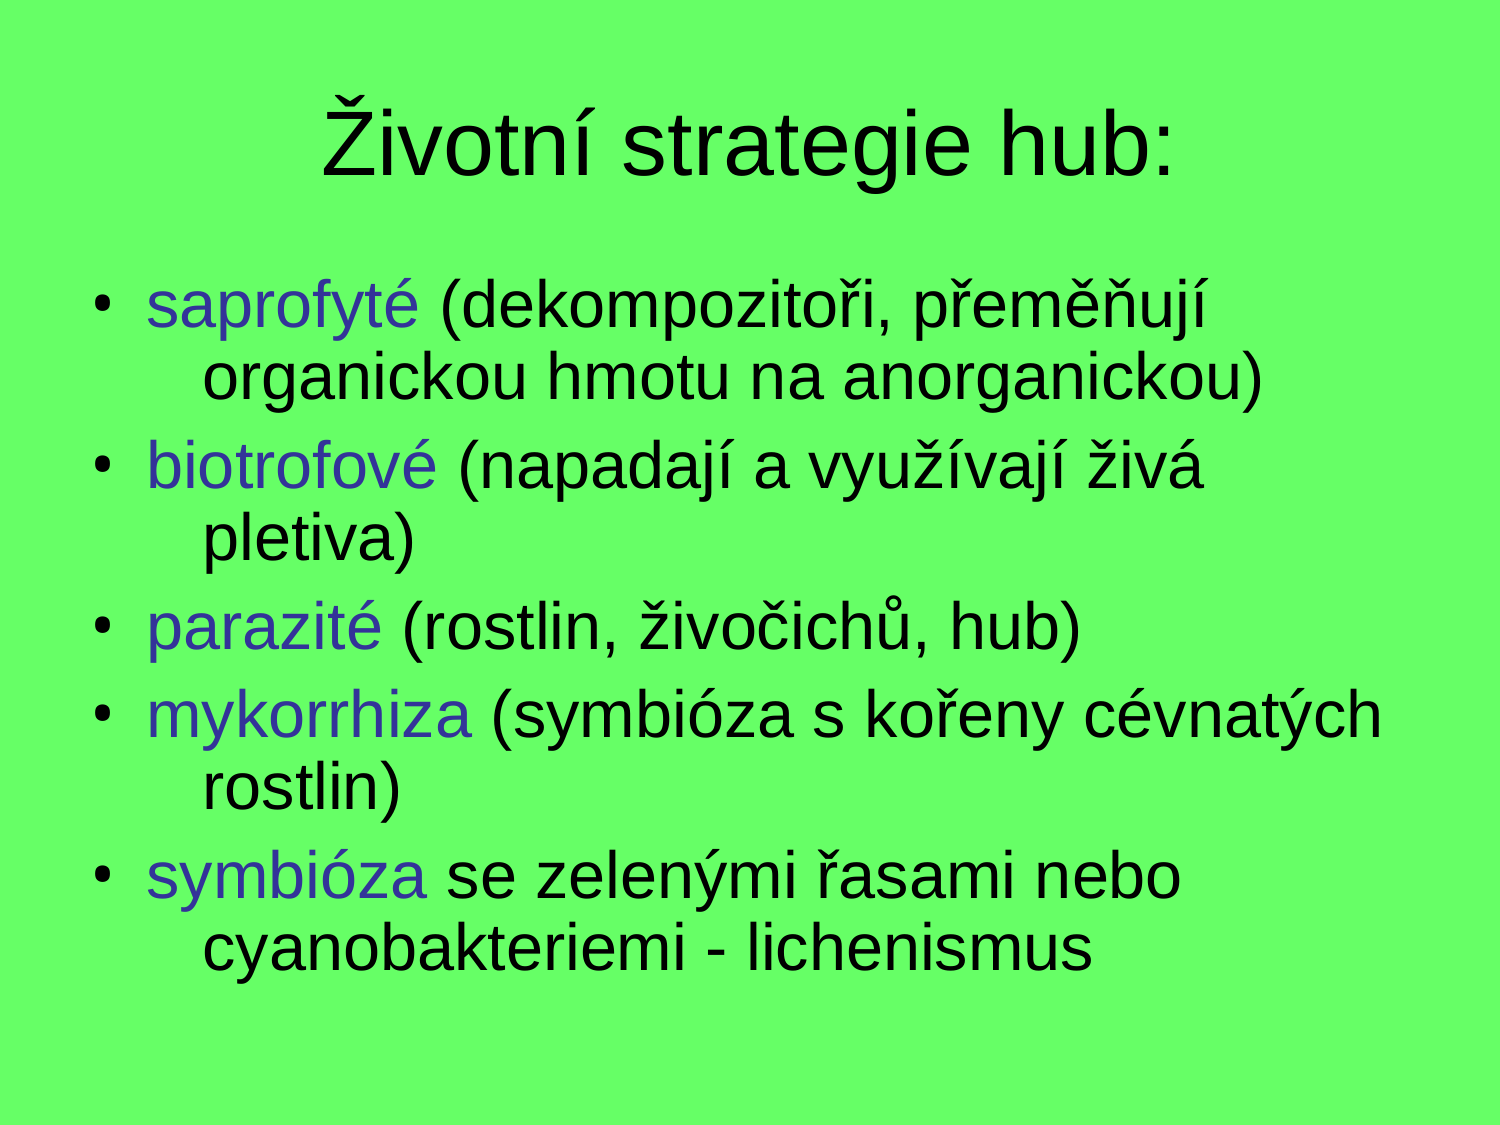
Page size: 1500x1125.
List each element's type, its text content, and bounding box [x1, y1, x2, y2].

list saprofyté (dekompozitoři, přeměňují organickou hmotu na anorganickou) biotrofové (napadají a využívají živá pletiva) parazité (rostlin, živočichů, hub) mykorrhiza (symbióza s kořeny cévnatých rostlin) symbióza se zelenými řasami nebo cyanobakteriemi - lichenismus [75, 262, 1426, 1005]
title Životní strategie hub: [75, 45, 1426, 233]
